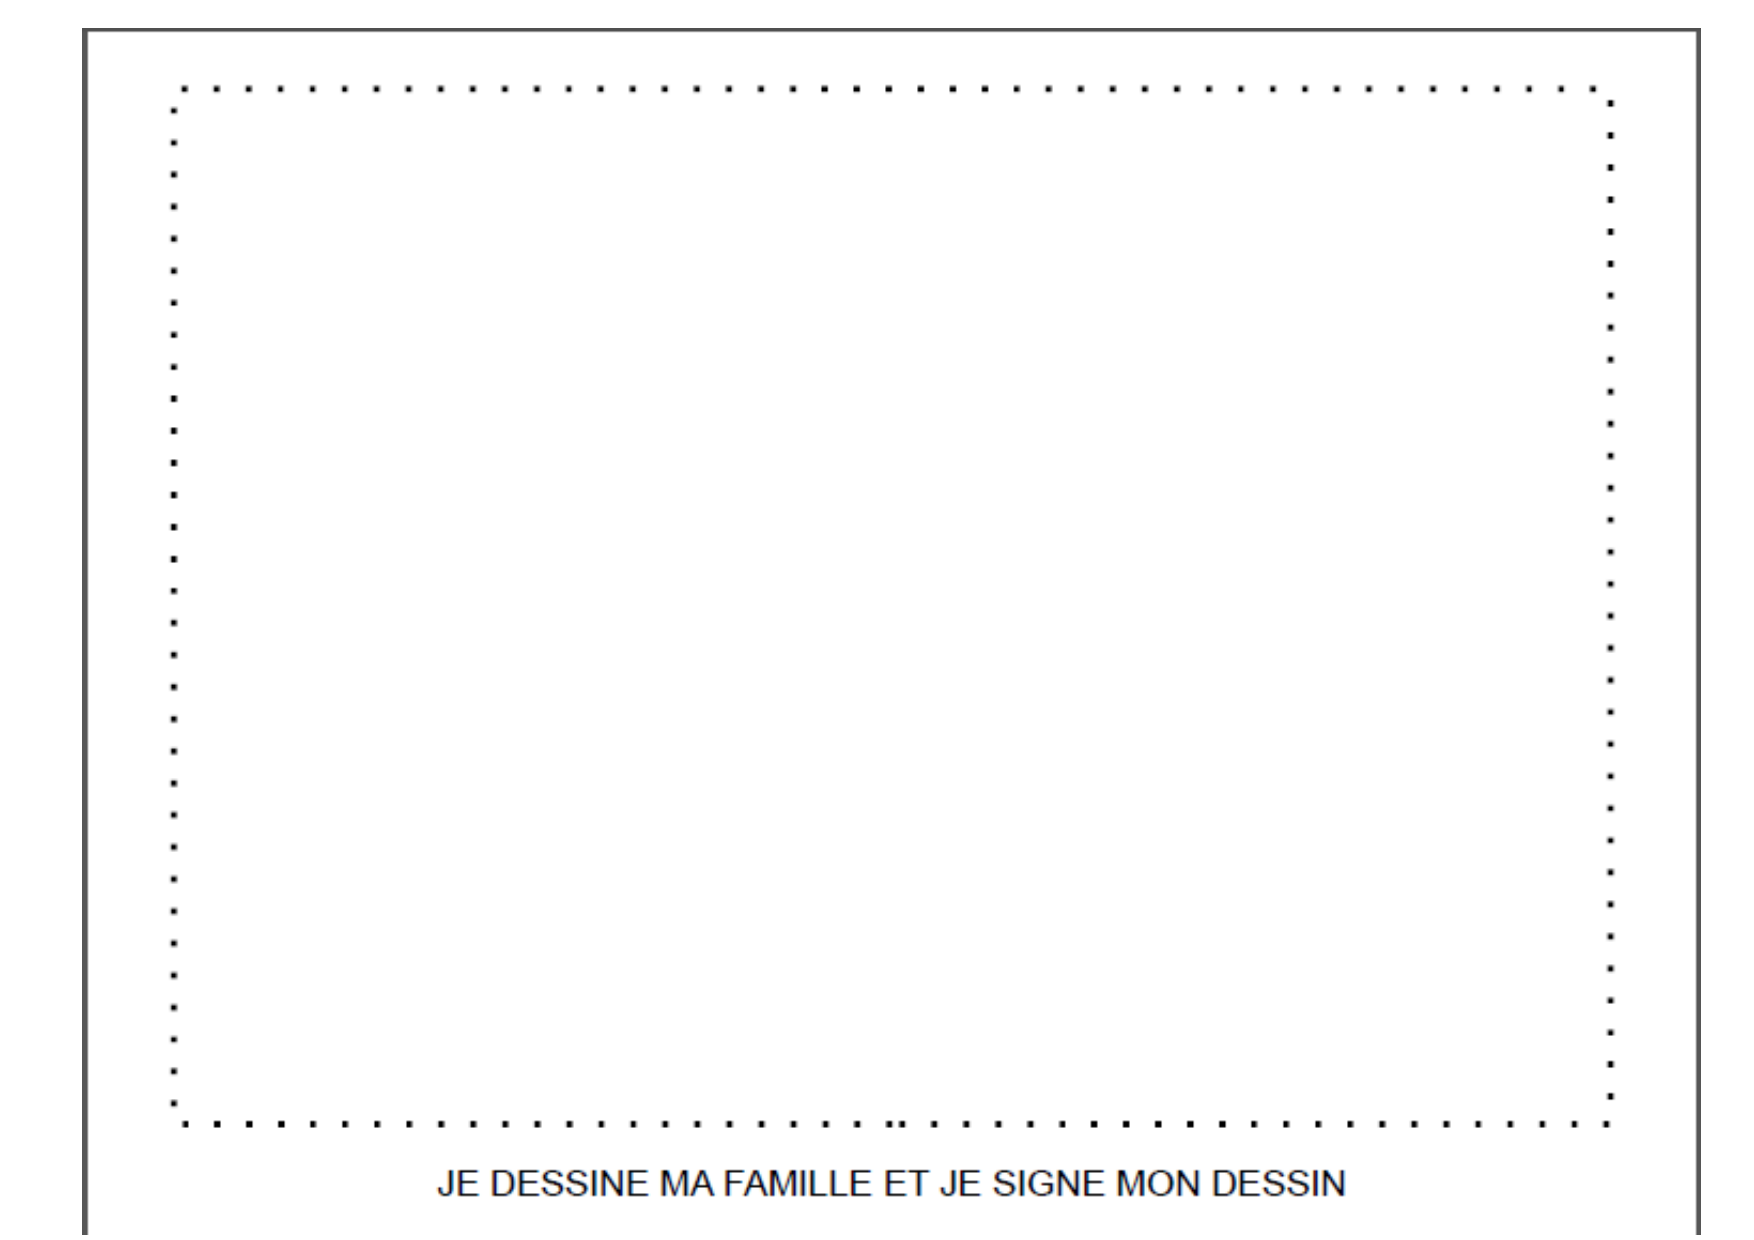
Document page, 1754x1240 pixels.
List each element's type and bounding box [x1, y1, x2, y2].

picture [82, 28, 1701, 1235]
